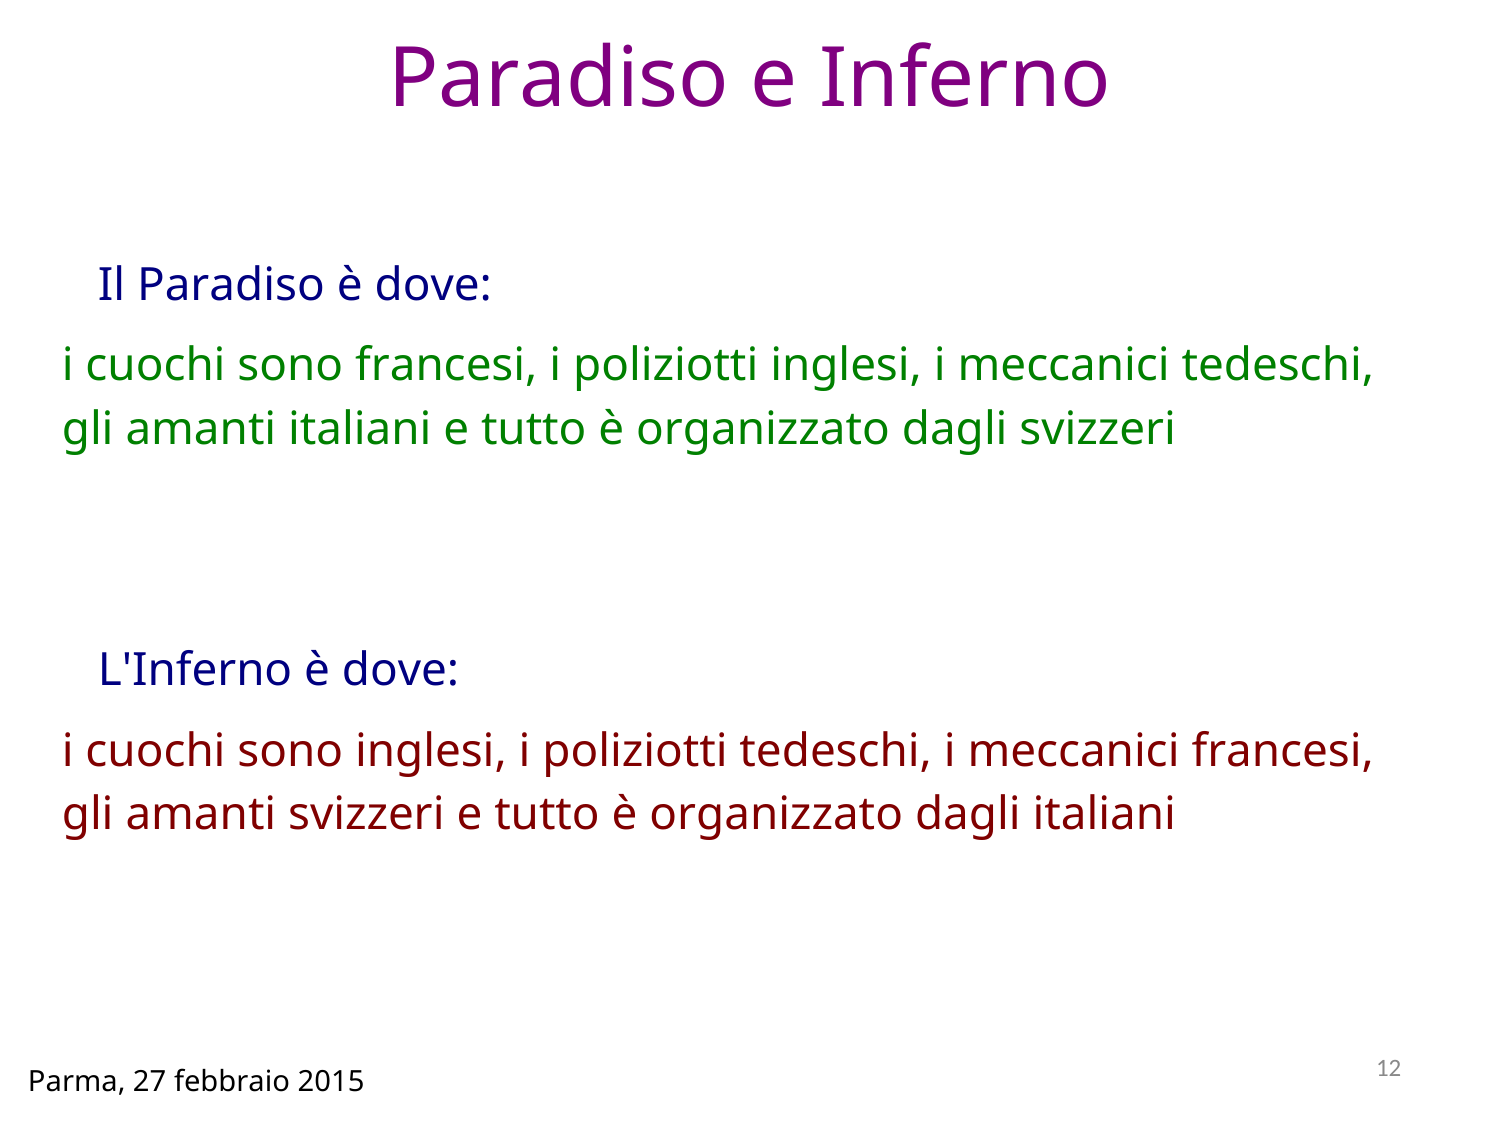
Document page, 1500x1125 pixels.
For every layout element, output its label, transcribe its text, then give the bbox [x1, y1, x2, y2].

text_box Paradiso e Inferno [41, 0, 1459, 132]
text_box Il Paradiso è dove: i cuochi sono francesi, i poliziotti inglesi, i meccanici tedeschi, gli amanti italiani e tutto è organizzato dagli svizzeri L'Inferno è dove: i cuochi sono inglesi, i poliziotti tedeschi, i meccanici francesi, gli amanti svizzeri e tutto è organizzato dagli italiani [47, 166, 1441, 892]
text_box <number> [1074, 1042, 1417, 1095]
